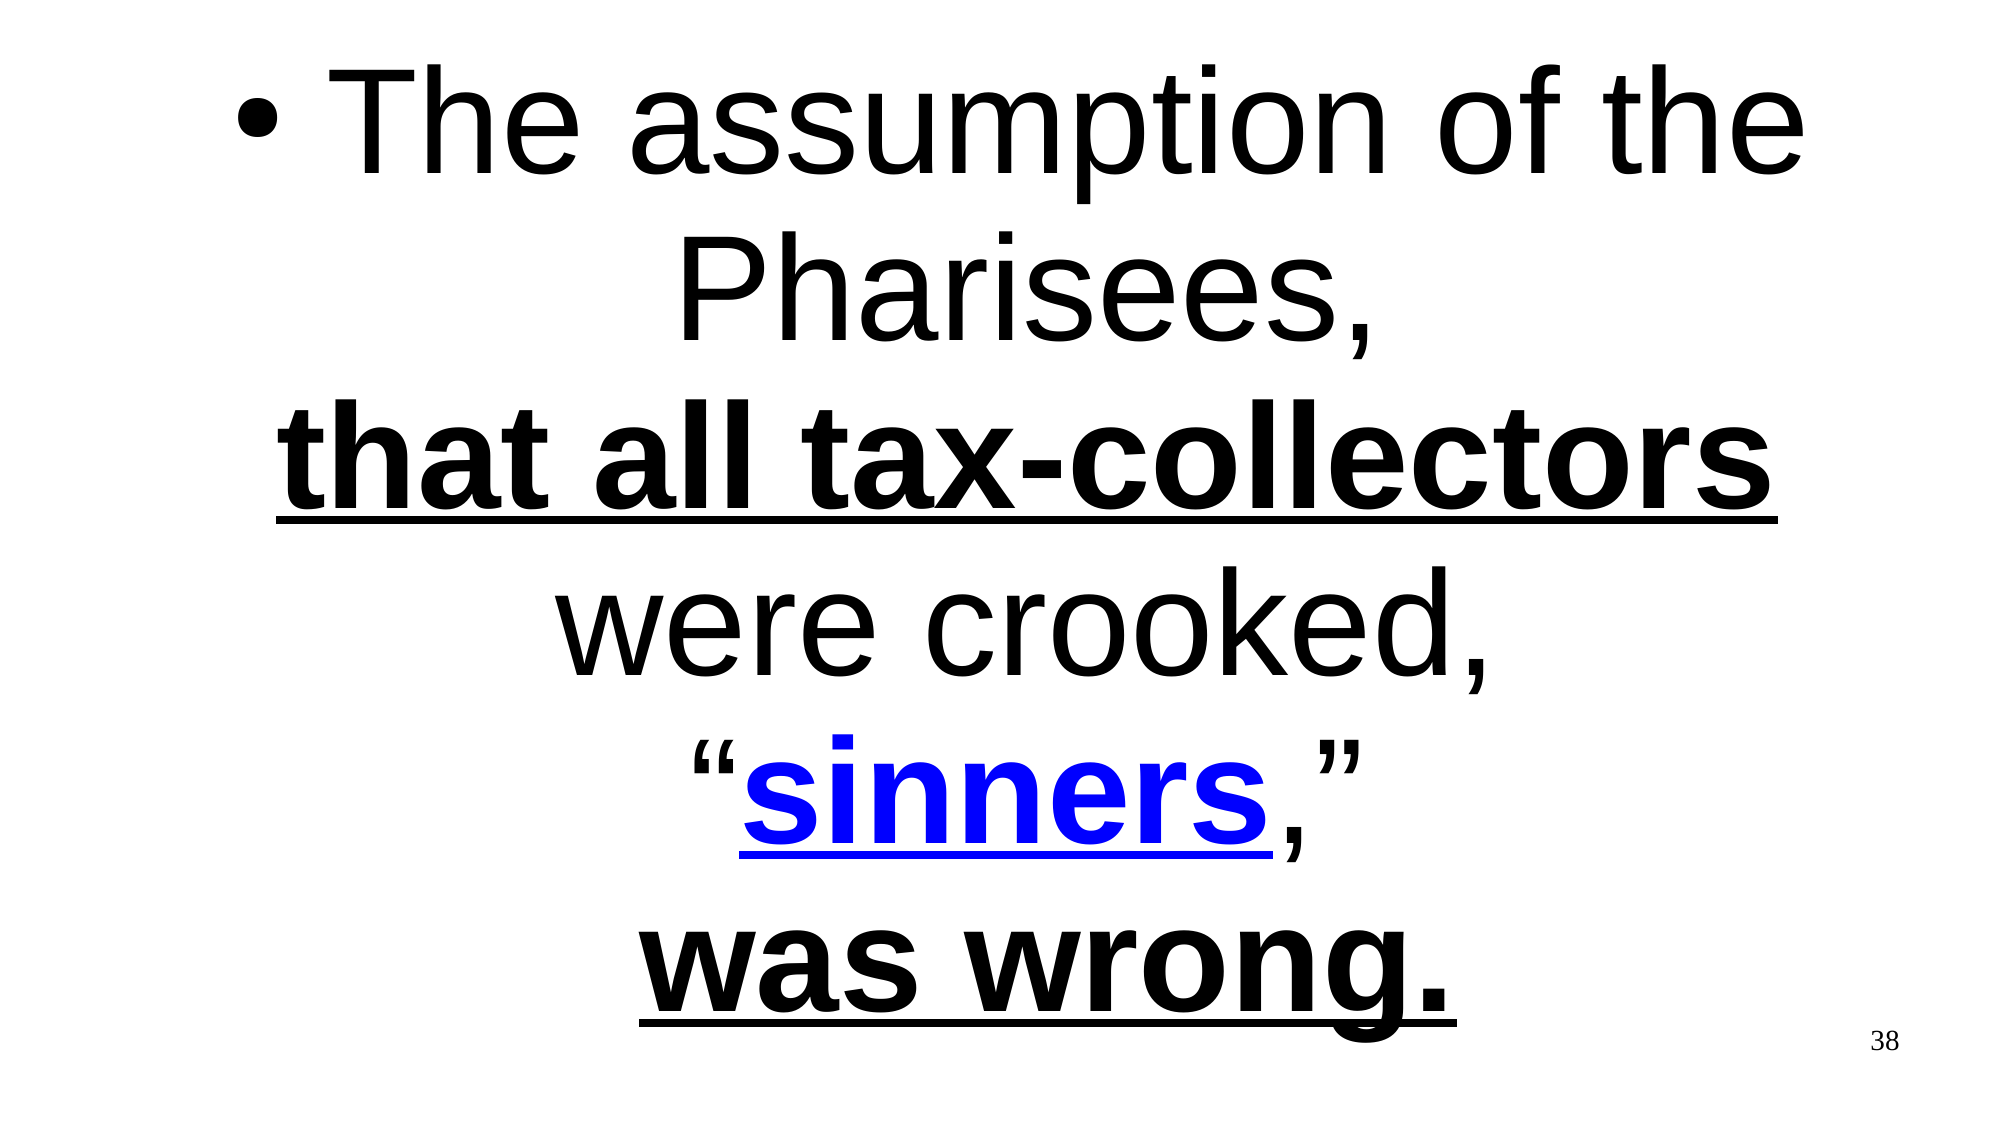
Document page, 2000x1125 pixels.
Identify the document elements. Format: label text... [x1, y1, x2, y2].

list The assumption of the Pharisees, that all tax-collectors were crooked, “sinners,” was wrong. [37, 37, 1988, 1088]
